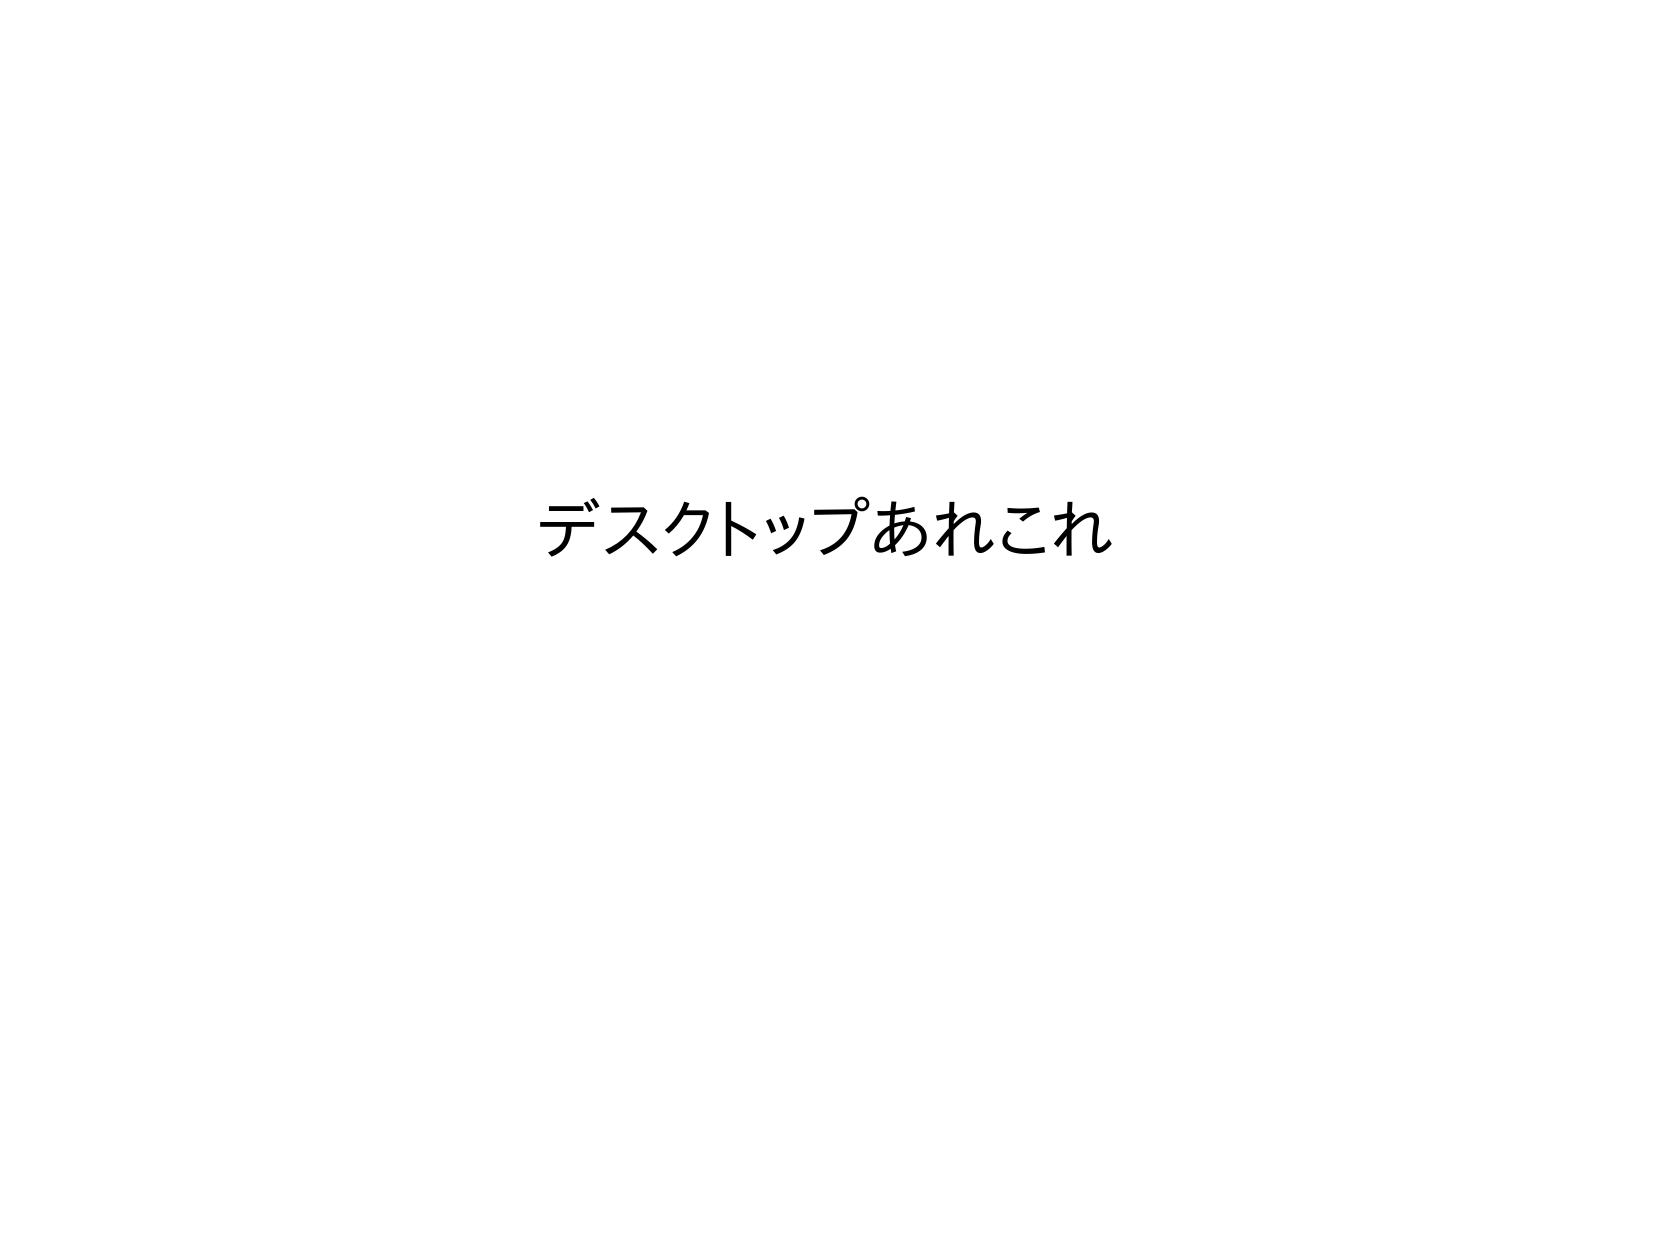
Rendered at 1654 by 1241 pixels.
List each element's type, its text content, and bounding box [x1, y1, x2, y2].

subtitle デスクトップあれこれ [82, 49, 1571, 1010]
